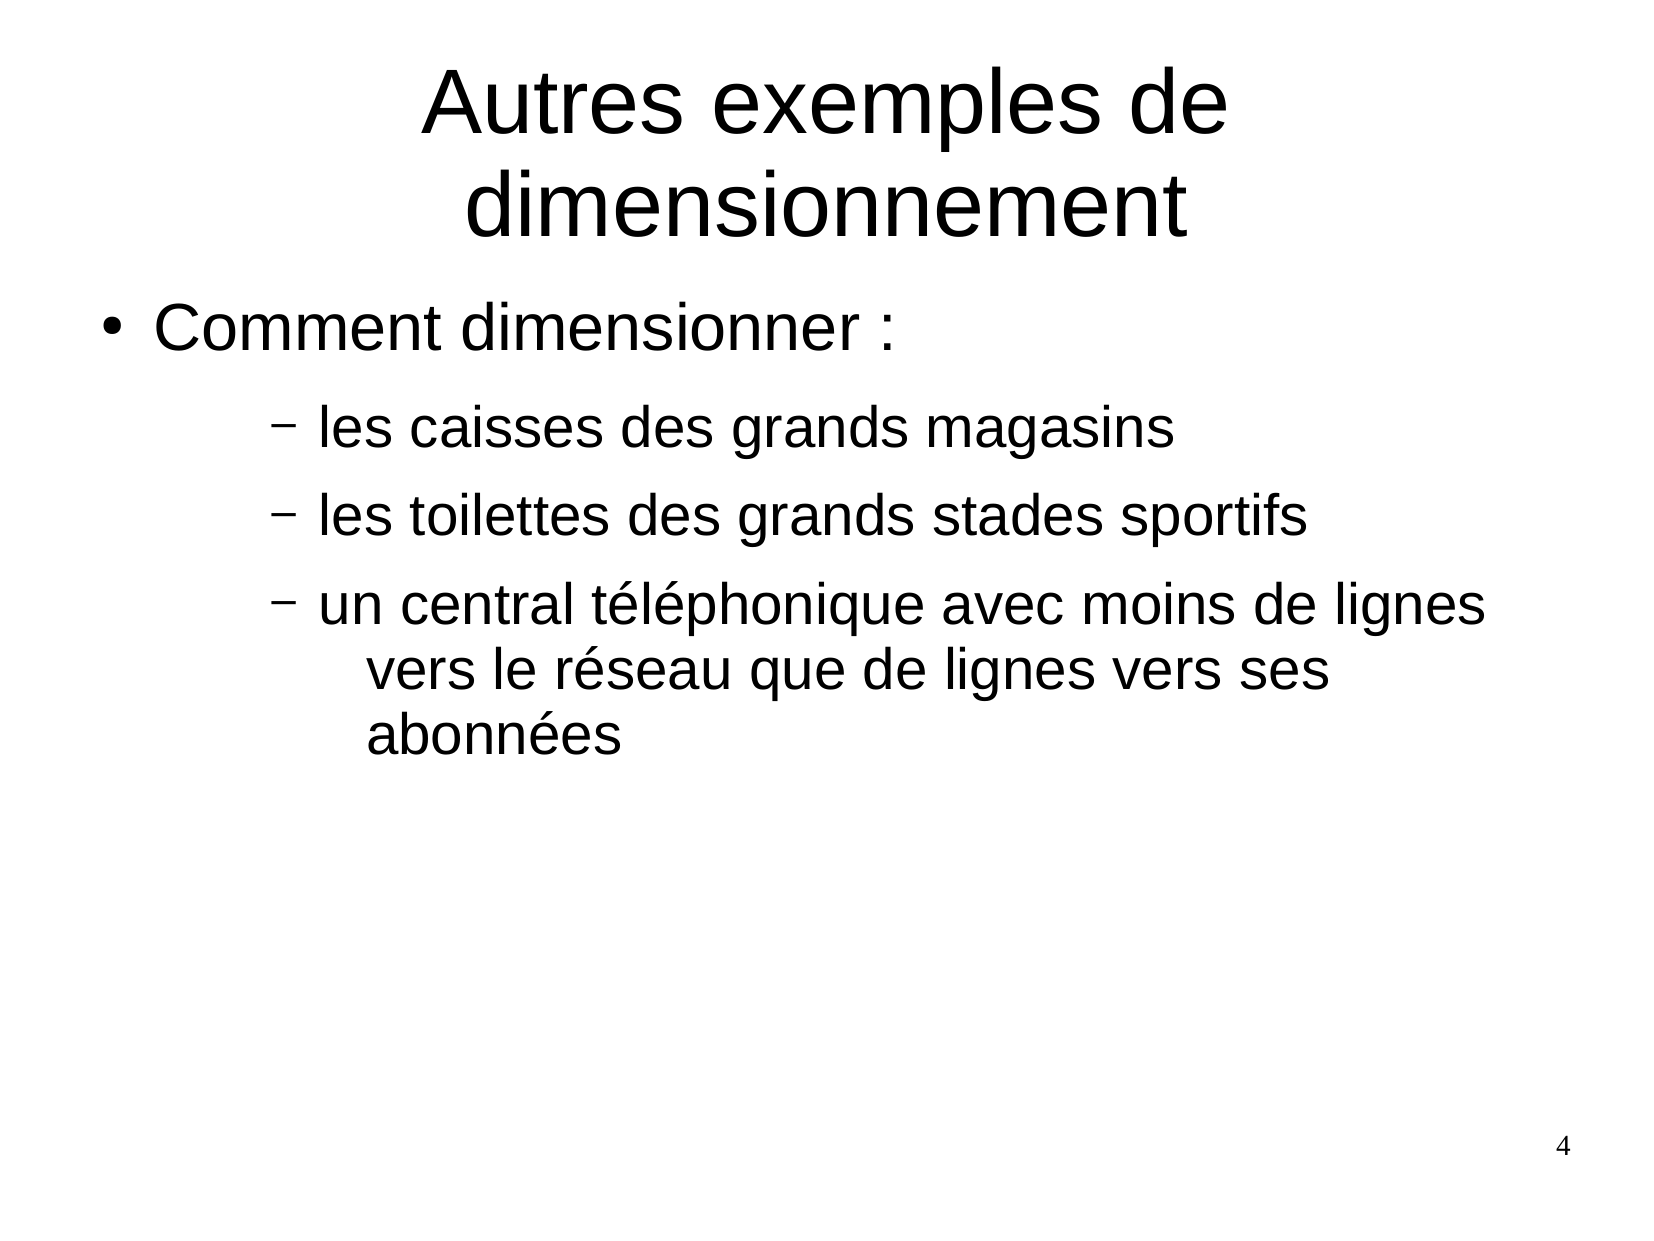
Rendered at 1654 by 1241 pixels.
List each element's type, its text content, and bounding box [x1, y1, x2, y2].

title Autres exemples de dimensionnement [82, 50, 1571, 256]
list Comment dimensionner : les caisses des grands magasins les toilettes des grands stades sportifs un central téléphonique avec moins de lignes vers le réseau que de lignes vers ses abonnées [82, 290, 1571, 1094]
